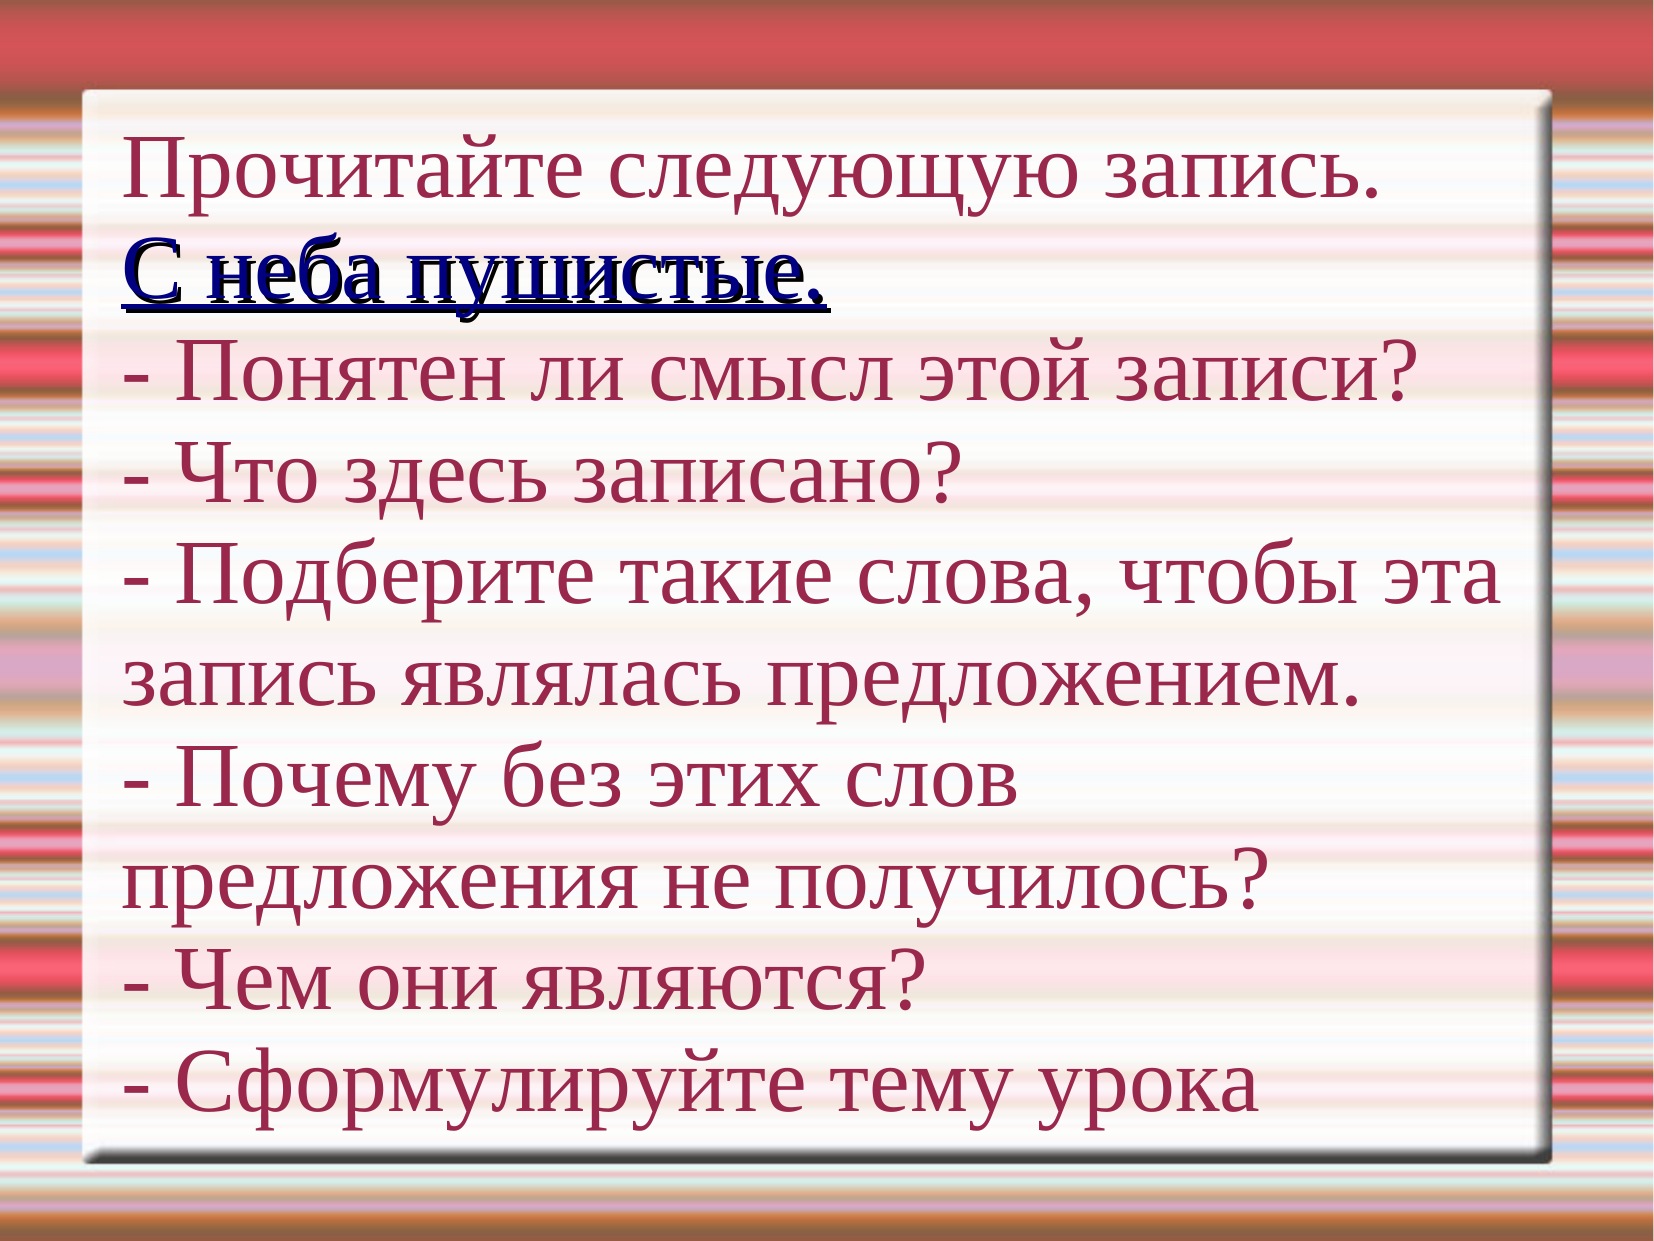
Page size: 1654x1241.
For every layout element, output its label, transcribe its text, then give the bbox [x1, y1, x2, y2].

picture [0, 0, 1654, 1241]
subtitle Прочитайте следующую запись. С неба пушистые. - Понятен ли смысл этой записи? - Что здесь записано? - Подберите такие слова, чтобы эта запись являлась предложением. - Почему без этих слов предложения не получилось? - Чем они являются? - Сформулируйте тему урока [121, 114, 1534, 1132]
